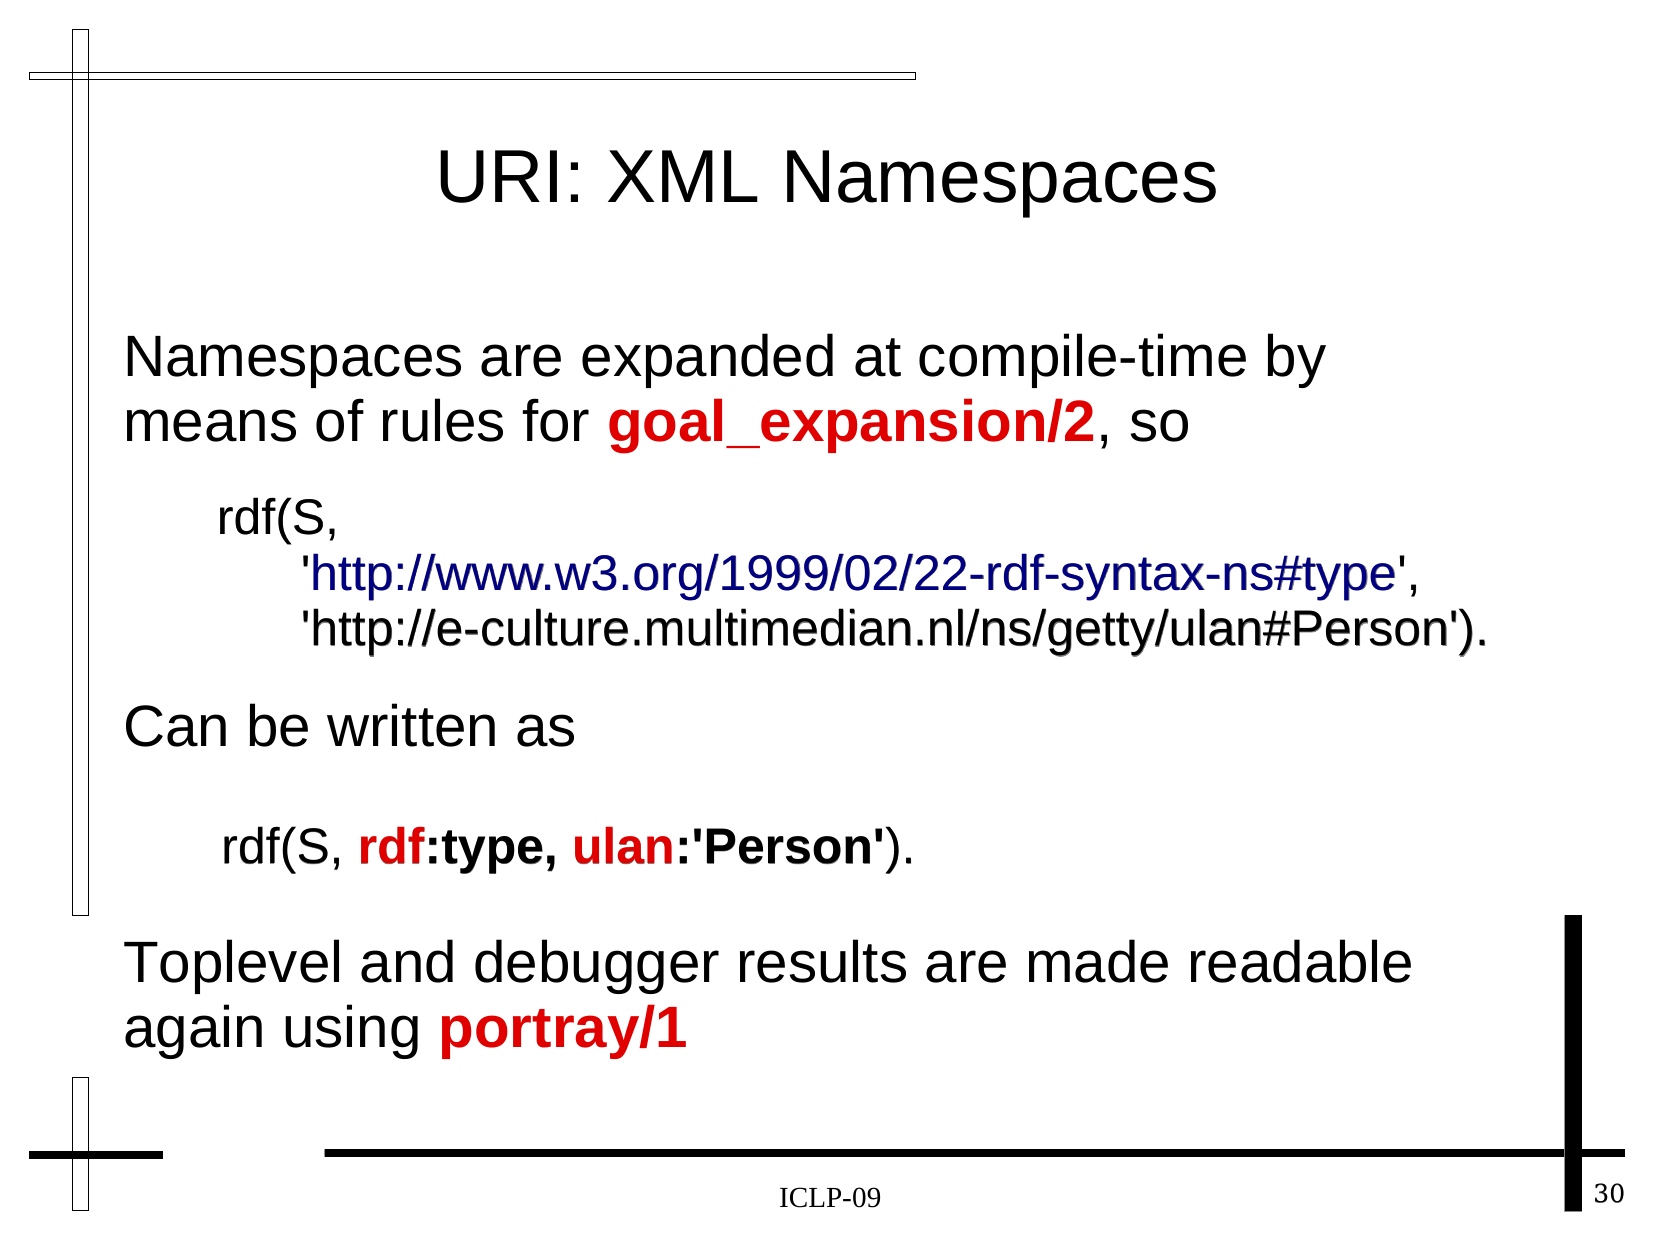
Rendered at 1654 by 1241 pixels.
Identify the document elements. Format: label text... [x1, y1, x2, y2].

list Toplevel and debugger results are made readable again using portray/1 [123, 929, 1536, 1063]
title URI: XML Namespaces [121, 88, 1534, 266]
text_box rdf(S, 'http://www.w3.org/1999/02/22-rdf-syntax-ns#type', 'http://e-culture.multimedian.nl/ns/getty/ulan#Person'). [202, 481, 1505, 664]
text_box rdf(S, rdf:type, ulan:'Person'). [206, 811, 931, 882]
list Can be written as [123, 693, 1536, 759]
list Namespaces are expanded at compile-time by means of rules for goal_expansion/2, so [123, 323, 1536, 458]
